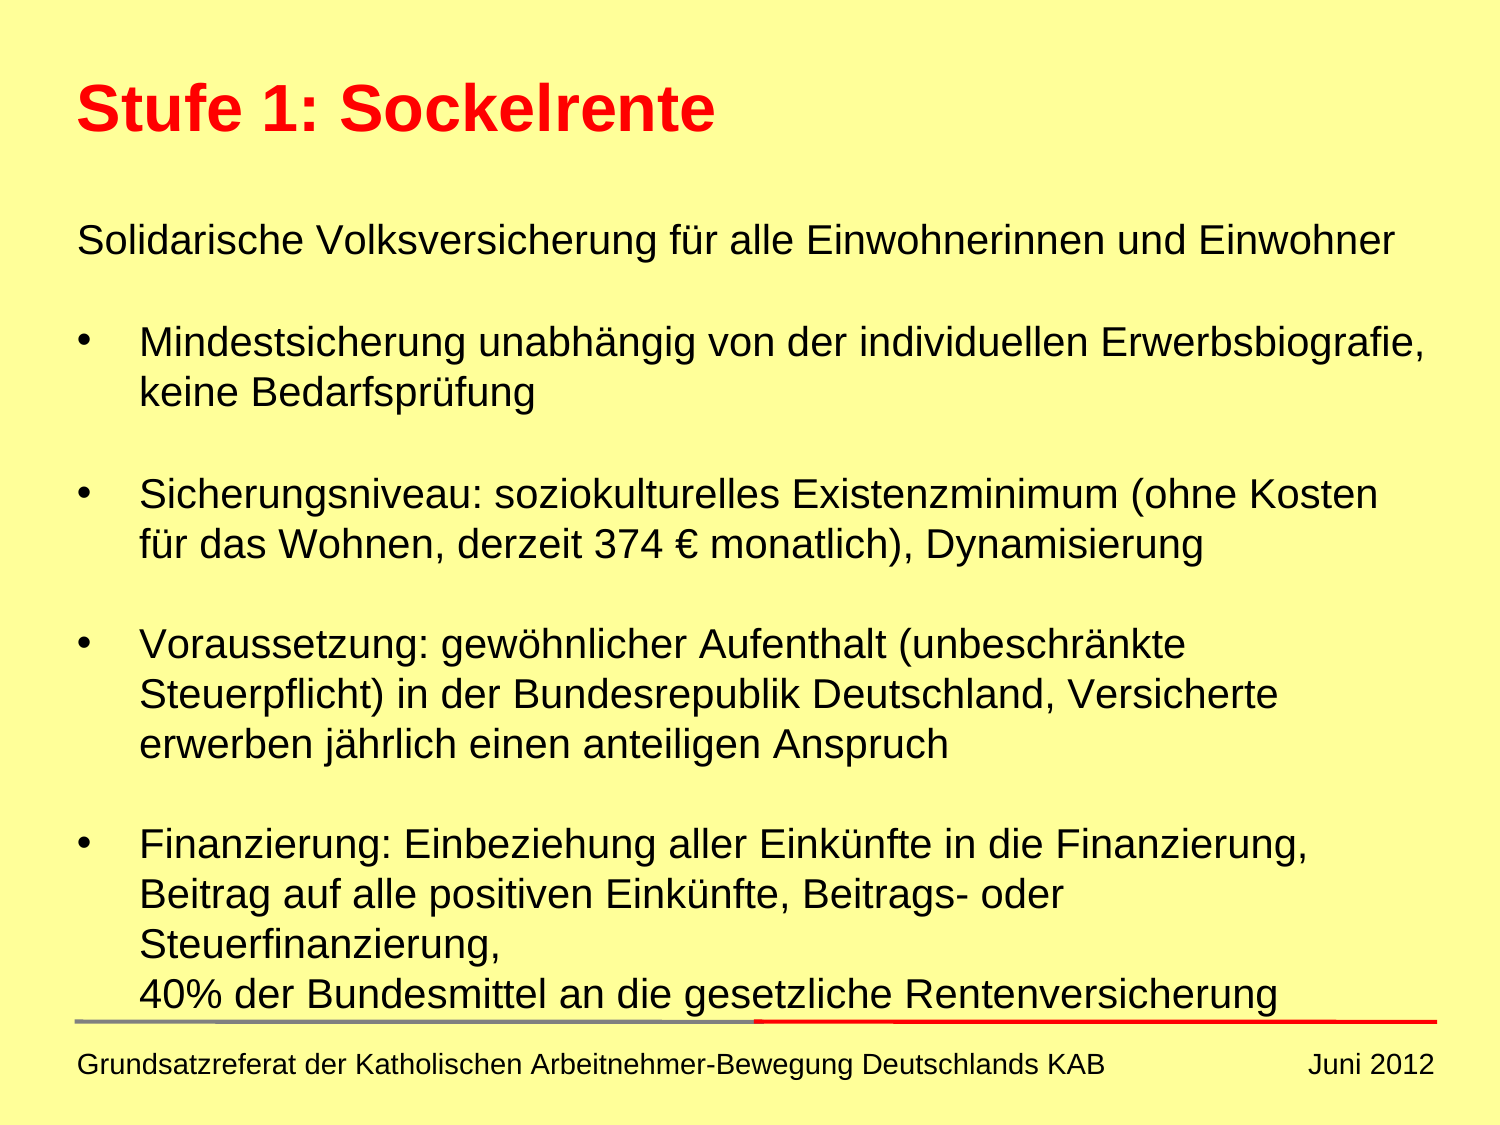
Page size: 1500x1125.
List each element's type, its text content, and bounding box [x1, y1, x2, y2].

list Solidarische Volksversicherung für alle Einwohnerinnen und Einwohner Mindestsicherung unabhängig von der individuellen Erwerbsbiografie, keine Bedarfsprüfung Sicherungsniveau: soziokulturelles Existenzminimum (ohne Kosten für das Wohnen, derzeit 374 € monatlich), Dynamisierung Voraussetzung: gewöhnlicher Aufenthalt (unbeschränkte Steuerpflicht) in der Bundesrepublik Deutschland, Versicherte erwerben jährlich einen anteiligen Anspruch Finanzierung: Einbeziehung aller Einkünfte in die Finanzierung, Beitrag auf alle positiven Einkünfte, Beitrags- oder Steuerfinanzierung, 40% der Bundesmittel an die gesetzliche Rentenversicherung [76, 206, 1436, 1084]
title Stufe 1: Sockelrente [76, 59, 1436, 206]
